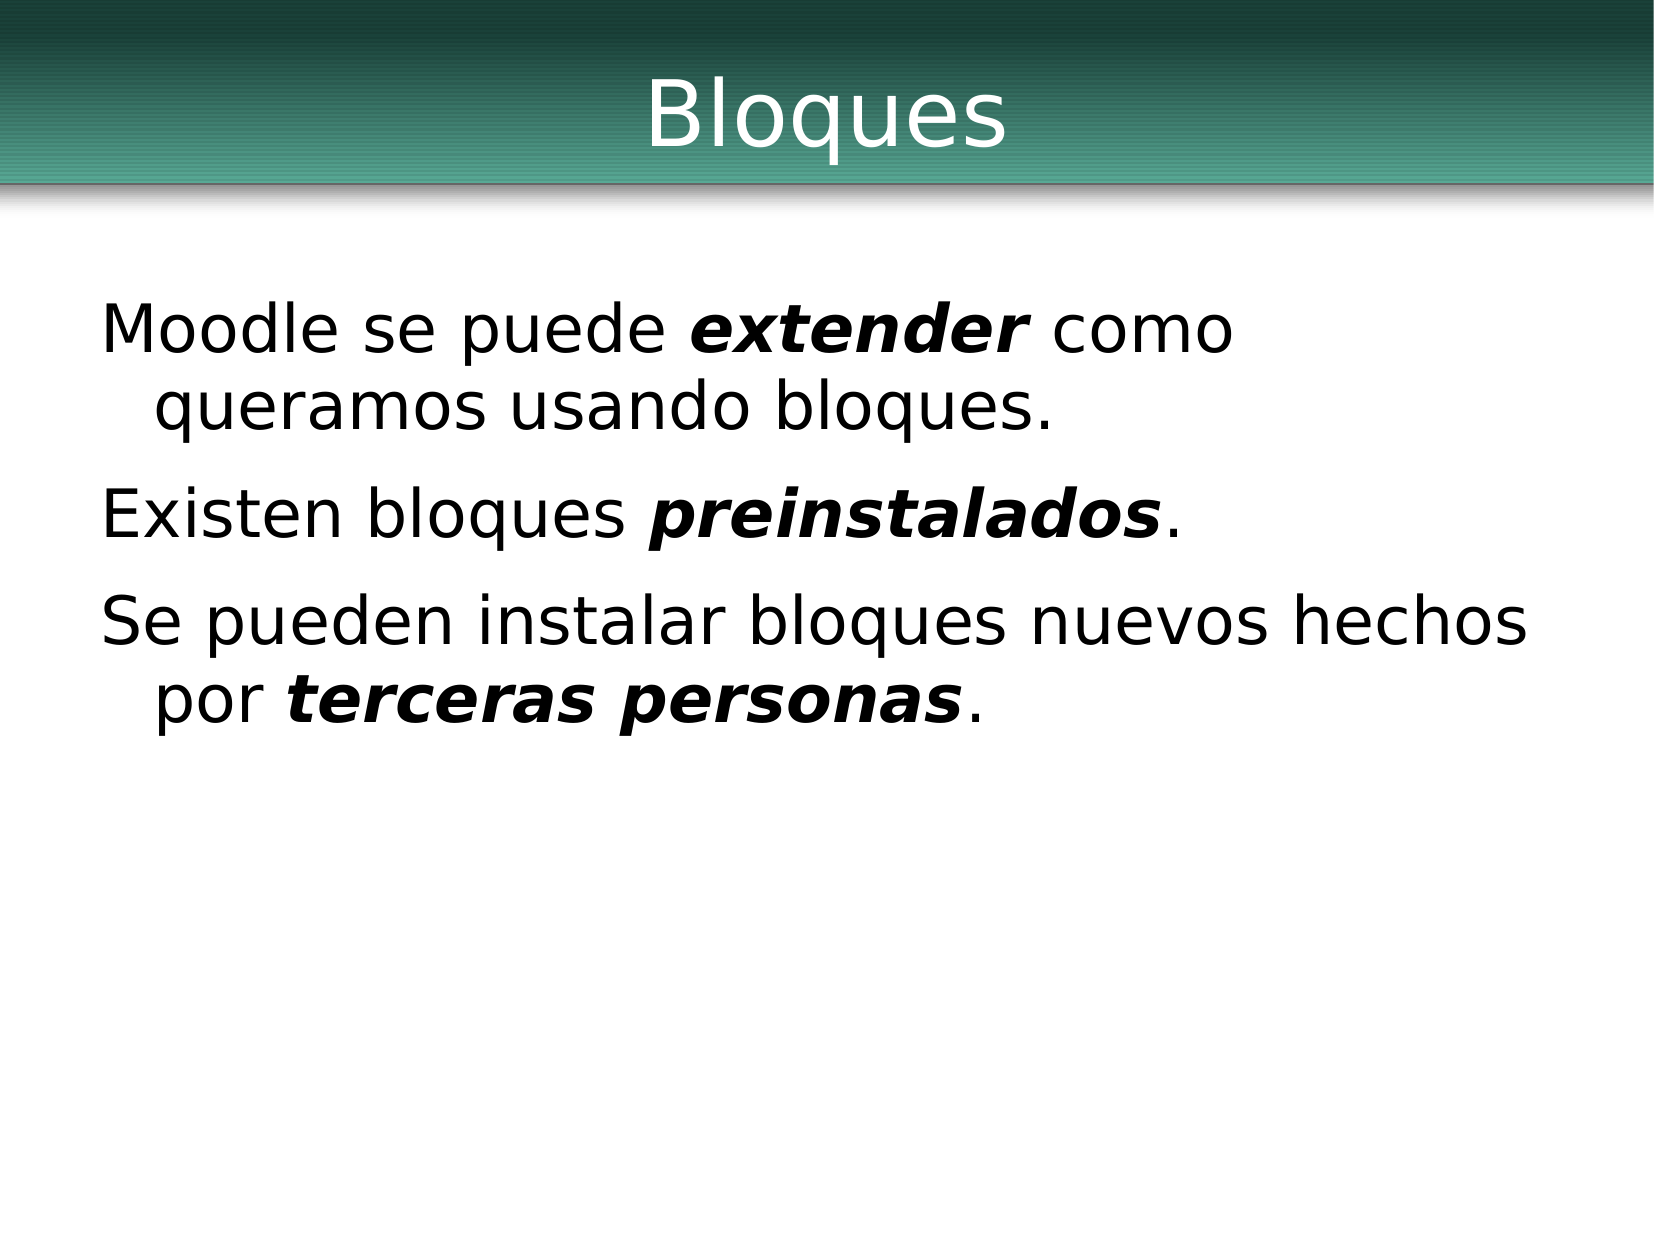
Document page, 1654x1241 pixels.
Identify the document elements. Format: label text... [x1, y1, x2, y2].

picture [0, 0, 1654, 225]
title Bloques [82, 11, 1571, 219]
list Moodle se puede extender como queramos usando bloques. Existen bloques preinstalados. Se pueden instalar bloques nuevos hechos por terceras personas. [82, 290, 1571, 1094]
